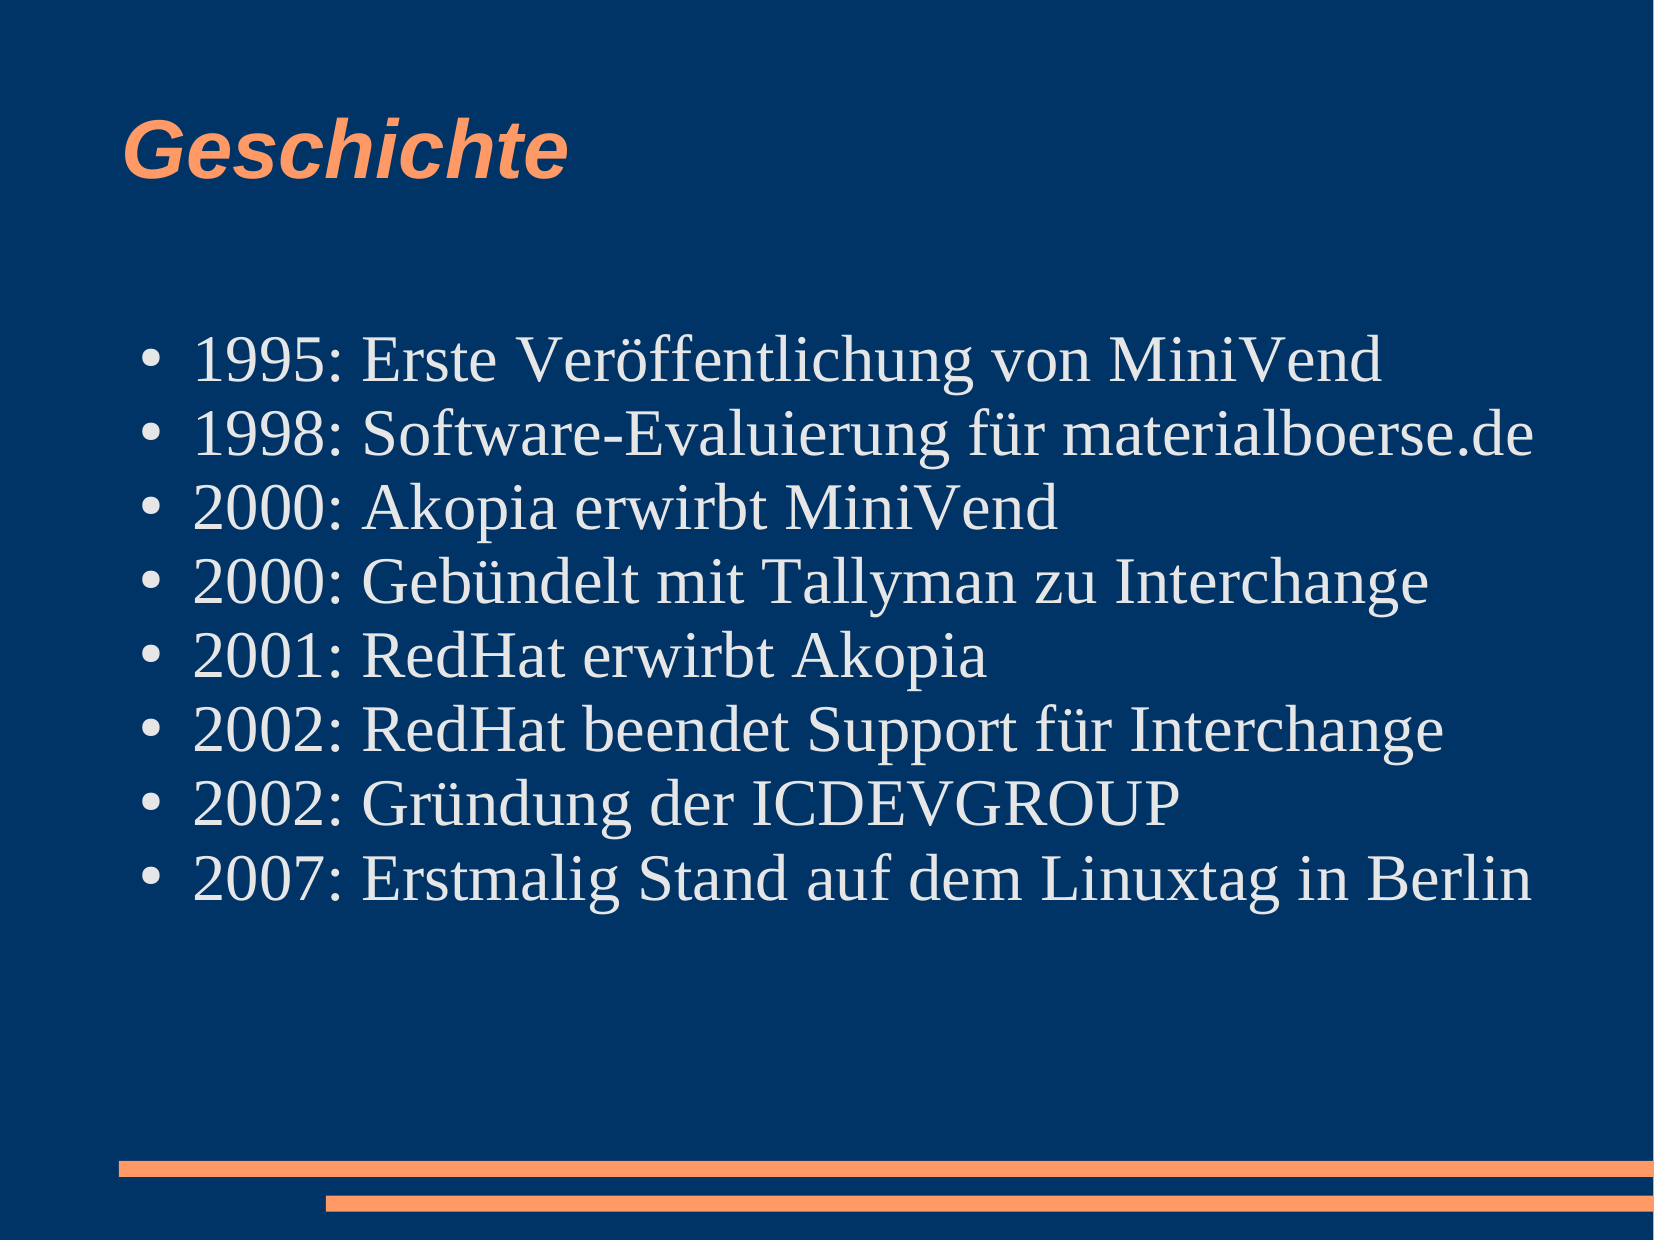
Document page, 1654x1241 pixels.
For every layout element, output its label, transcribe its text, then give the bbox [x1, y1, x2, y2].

list 1995: Erste Veröffentlichung von MiniVend 1998: Software-Evaluierung für materialboerse.de 2000: Akopia erwirbt MiniVend 2000: Gebündelt mit Tallyman zu Interchange 2001: RedHat erwirbt Akopia 2002: RedHat beendet Support für Interchange 2002: Gründung der ICDEVGROUP 2007: Erstmalig Stand auf dem Linuxtag in Berlin [121, 322, 1561, 1118]
title Geschichte [121, 46, 1534, 254]
